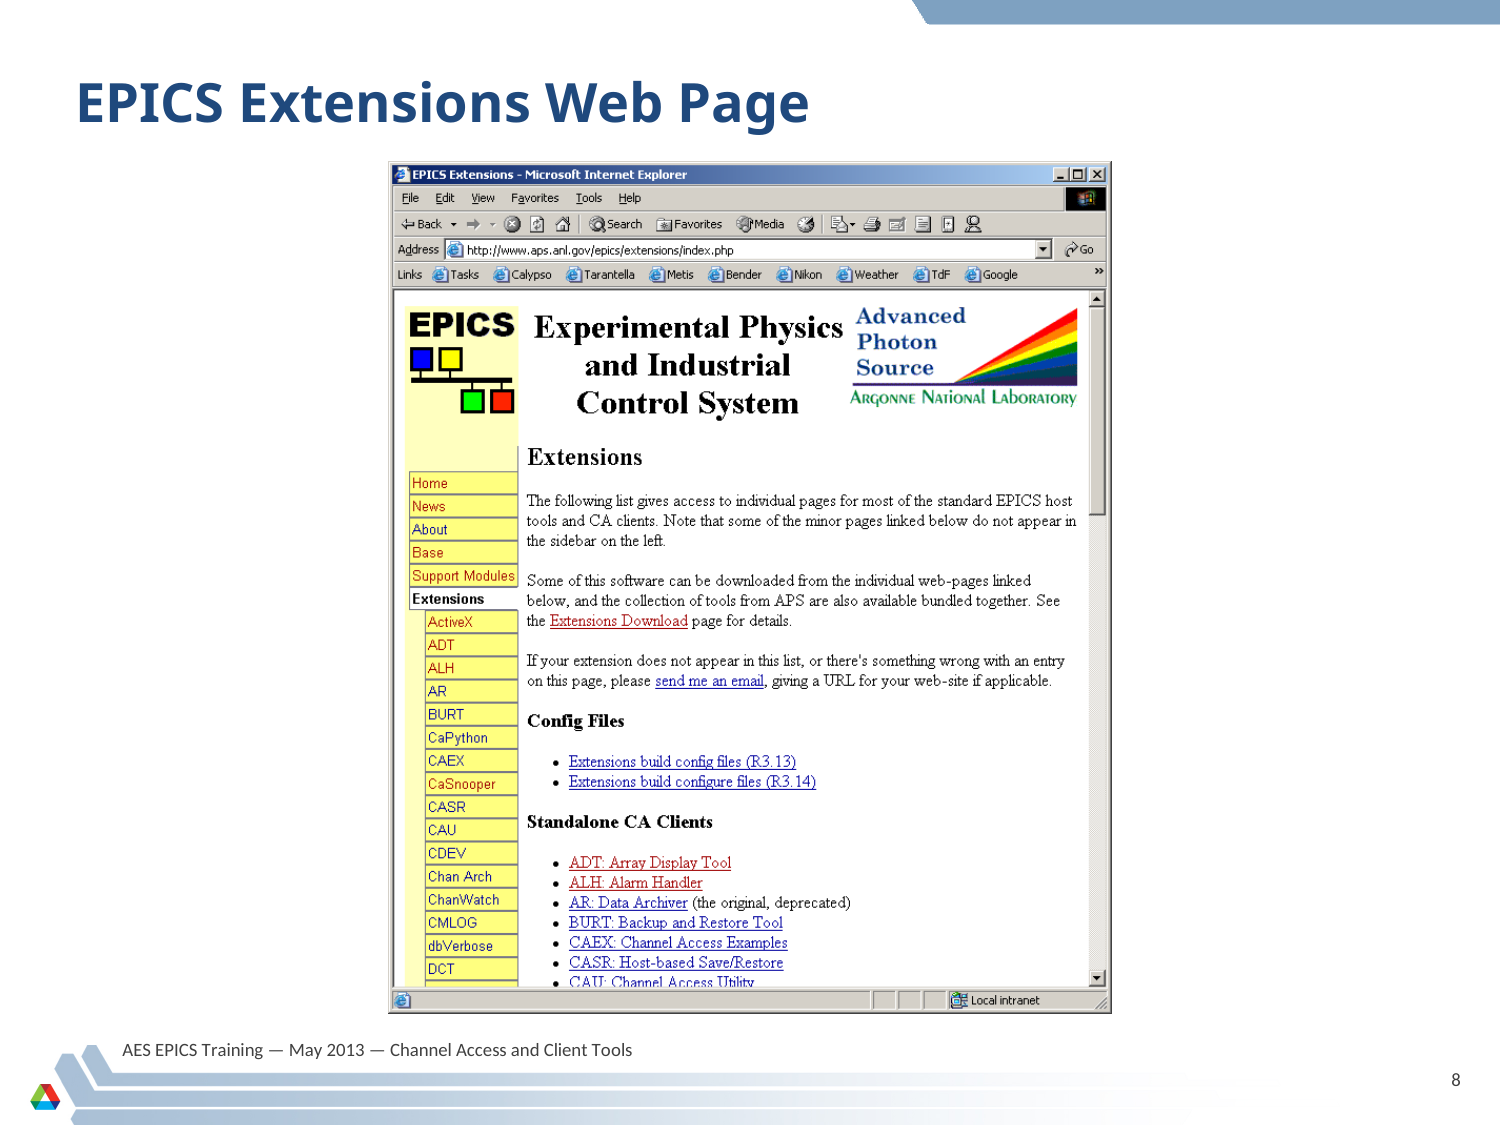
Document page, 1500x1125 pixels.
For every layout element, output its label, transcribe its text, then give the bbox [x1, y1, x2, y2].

picture [388, 161, 1112, 1014]
picture [0, 0, 1500, 26]
picture [0, 1037, 1500, 1125]
title EPICS Extensions Web Page [75, 45, 1426, 233]
